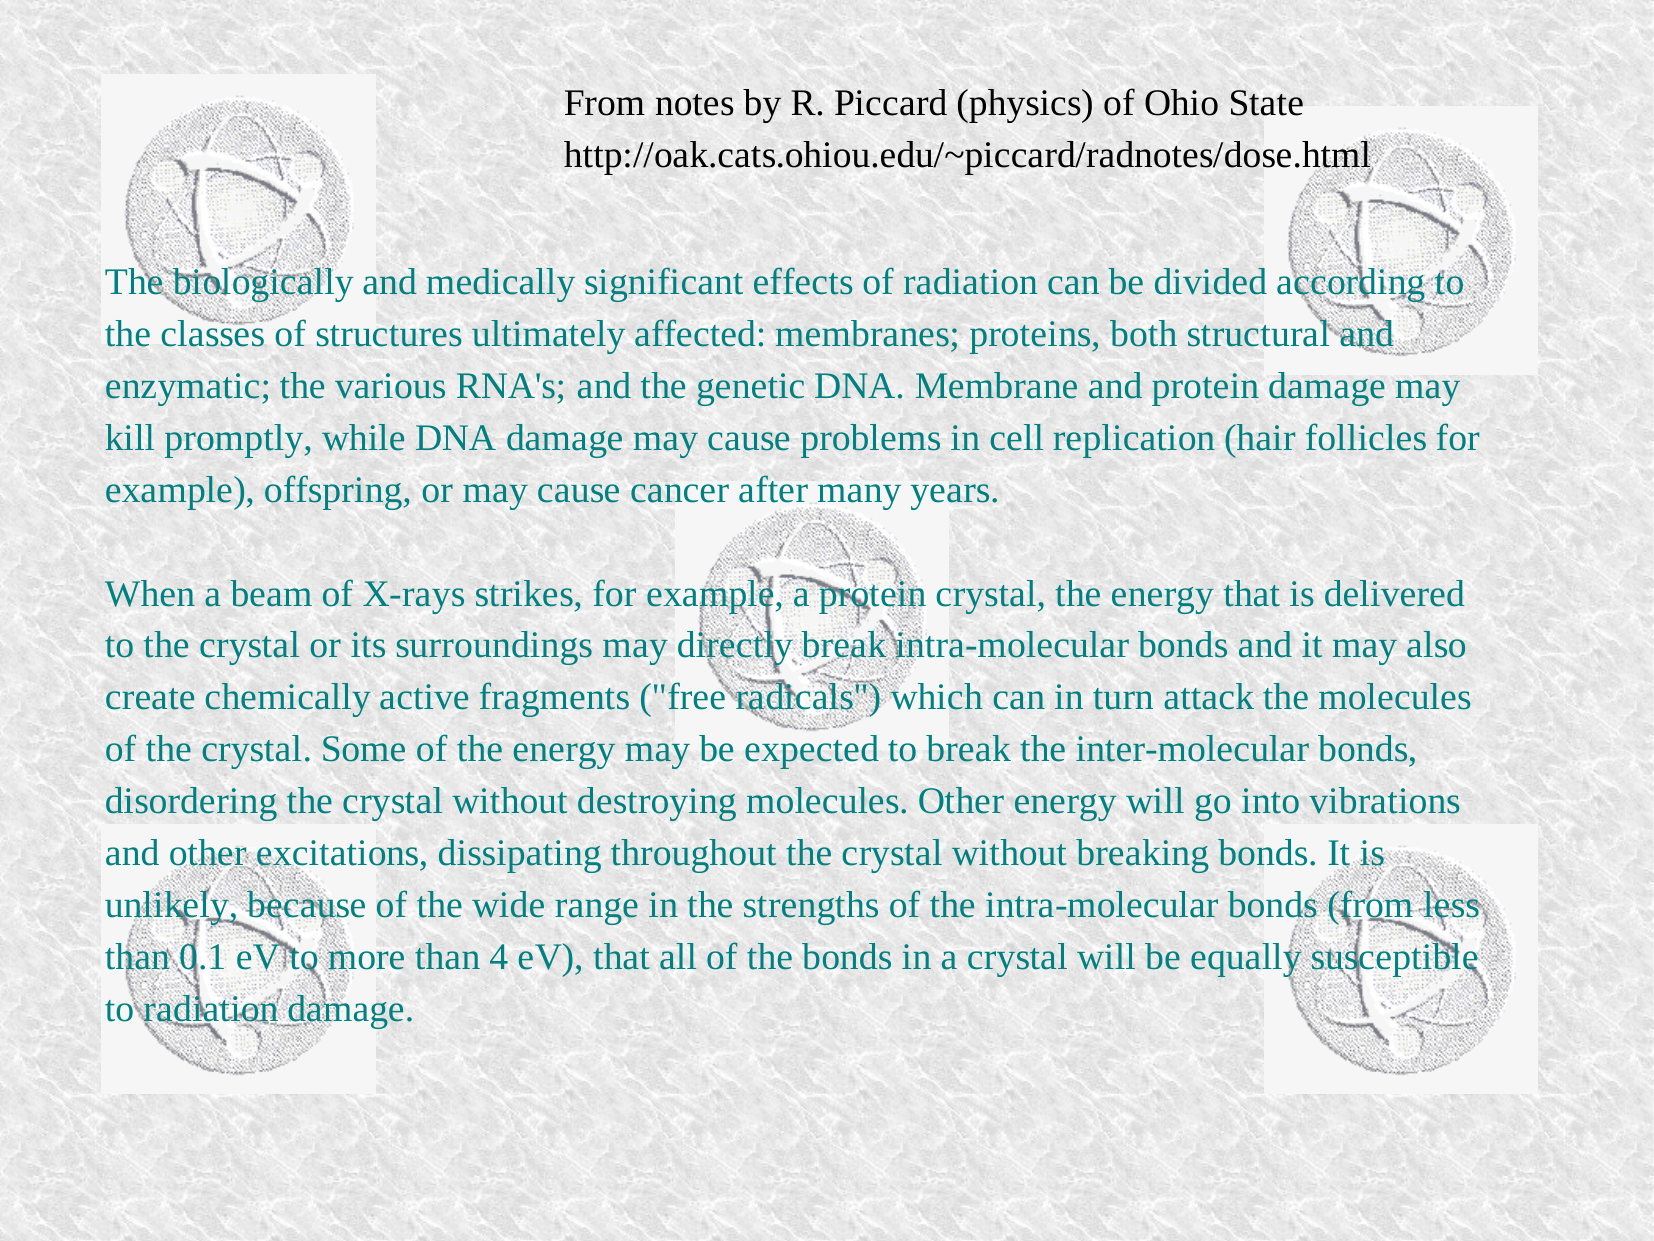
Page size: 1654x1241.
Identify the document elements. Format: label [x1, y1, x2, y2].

picture [0, 0, 1654, 1241]
chart [562, 75, 1568, 252]
chart [103, 254, 1494, 1228]
text_box [112, 112, 157, 202]
